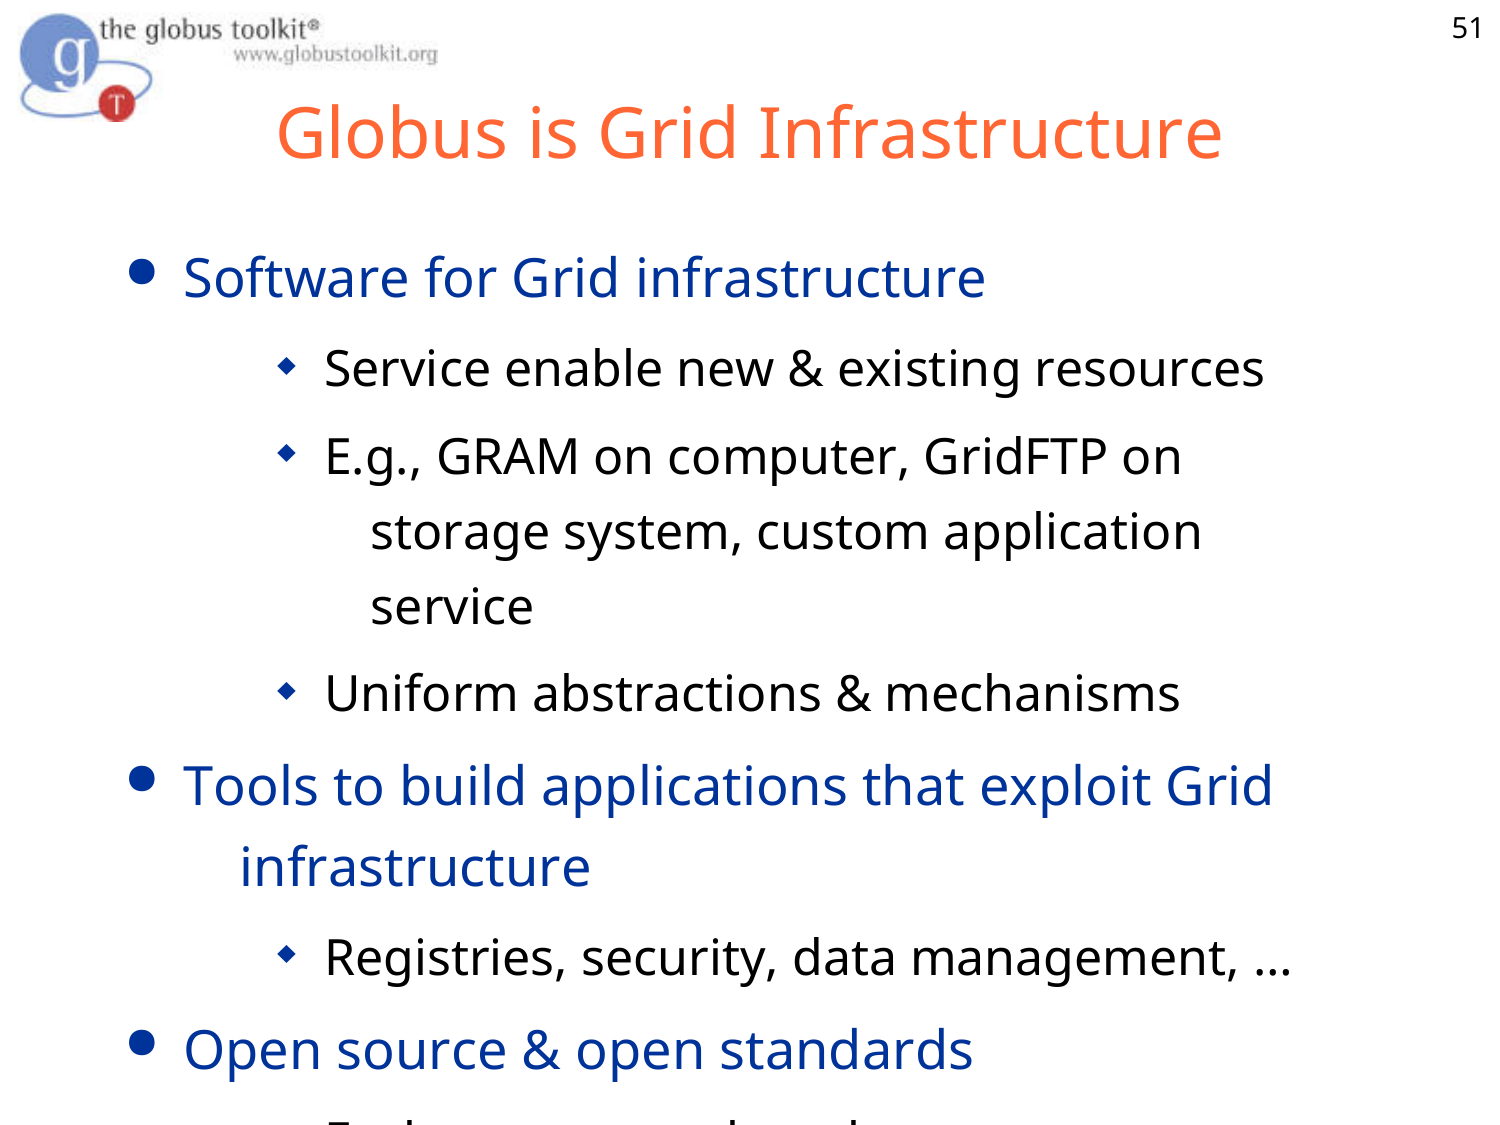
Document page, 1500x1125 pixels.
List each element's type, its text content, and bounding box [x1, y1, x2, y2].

list Software for Grid infrastructure Service enable new & existing resources E.g., GRAM on computer, GridFTP on storage system, custom application service Uniform abstractions & mechanisms Tools to build applications that exploit Grid infrastructure Registries, security, data management, … Open source & open standards Each empowers the other Enabler of a rich tool & service ecosystem [112, 224, 1388, 1097]
picture [17, 12, 438, 122]
title Globus is Grid Infrastructure [112, 62, 1388, 188]
